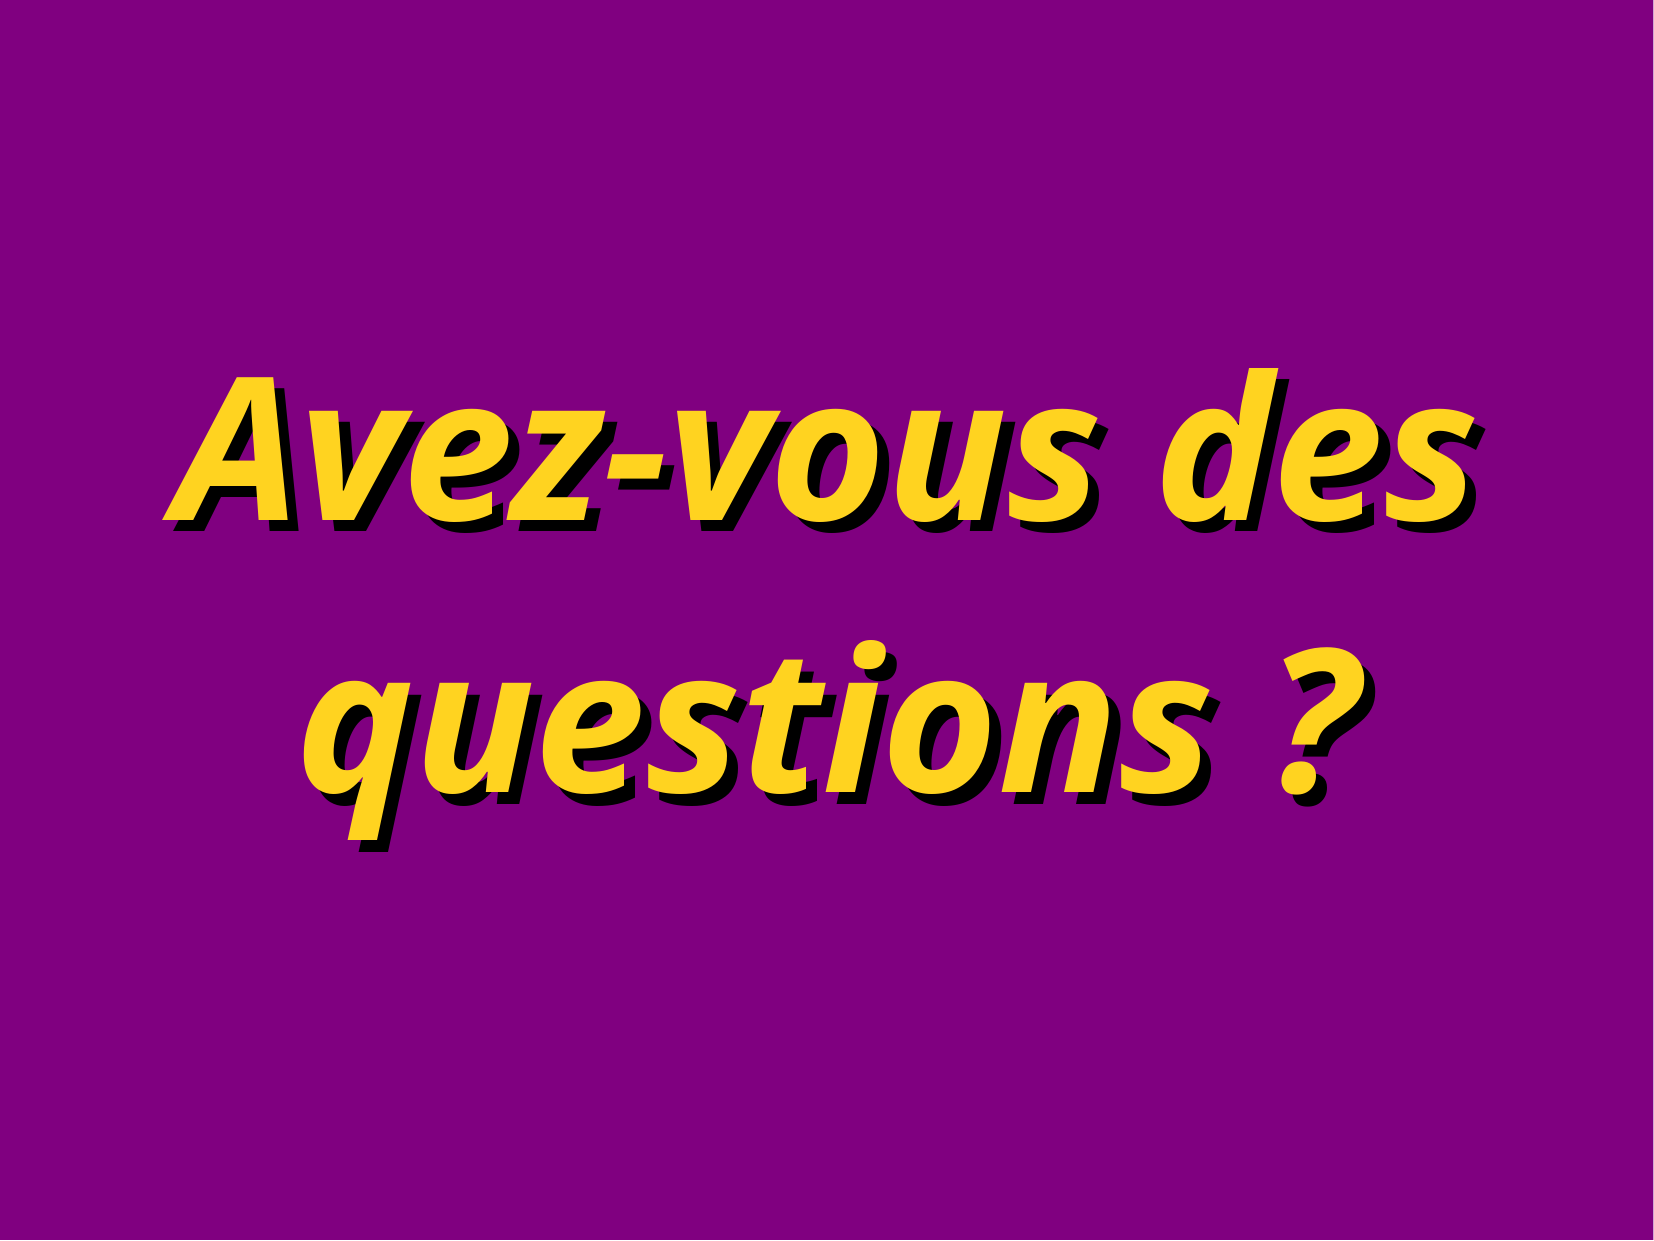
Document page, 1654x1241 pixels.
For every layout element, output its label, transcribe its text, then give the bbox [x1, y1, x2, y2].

subtitle Avez-vous des questions ? [82, 49, 1571, 1109]
